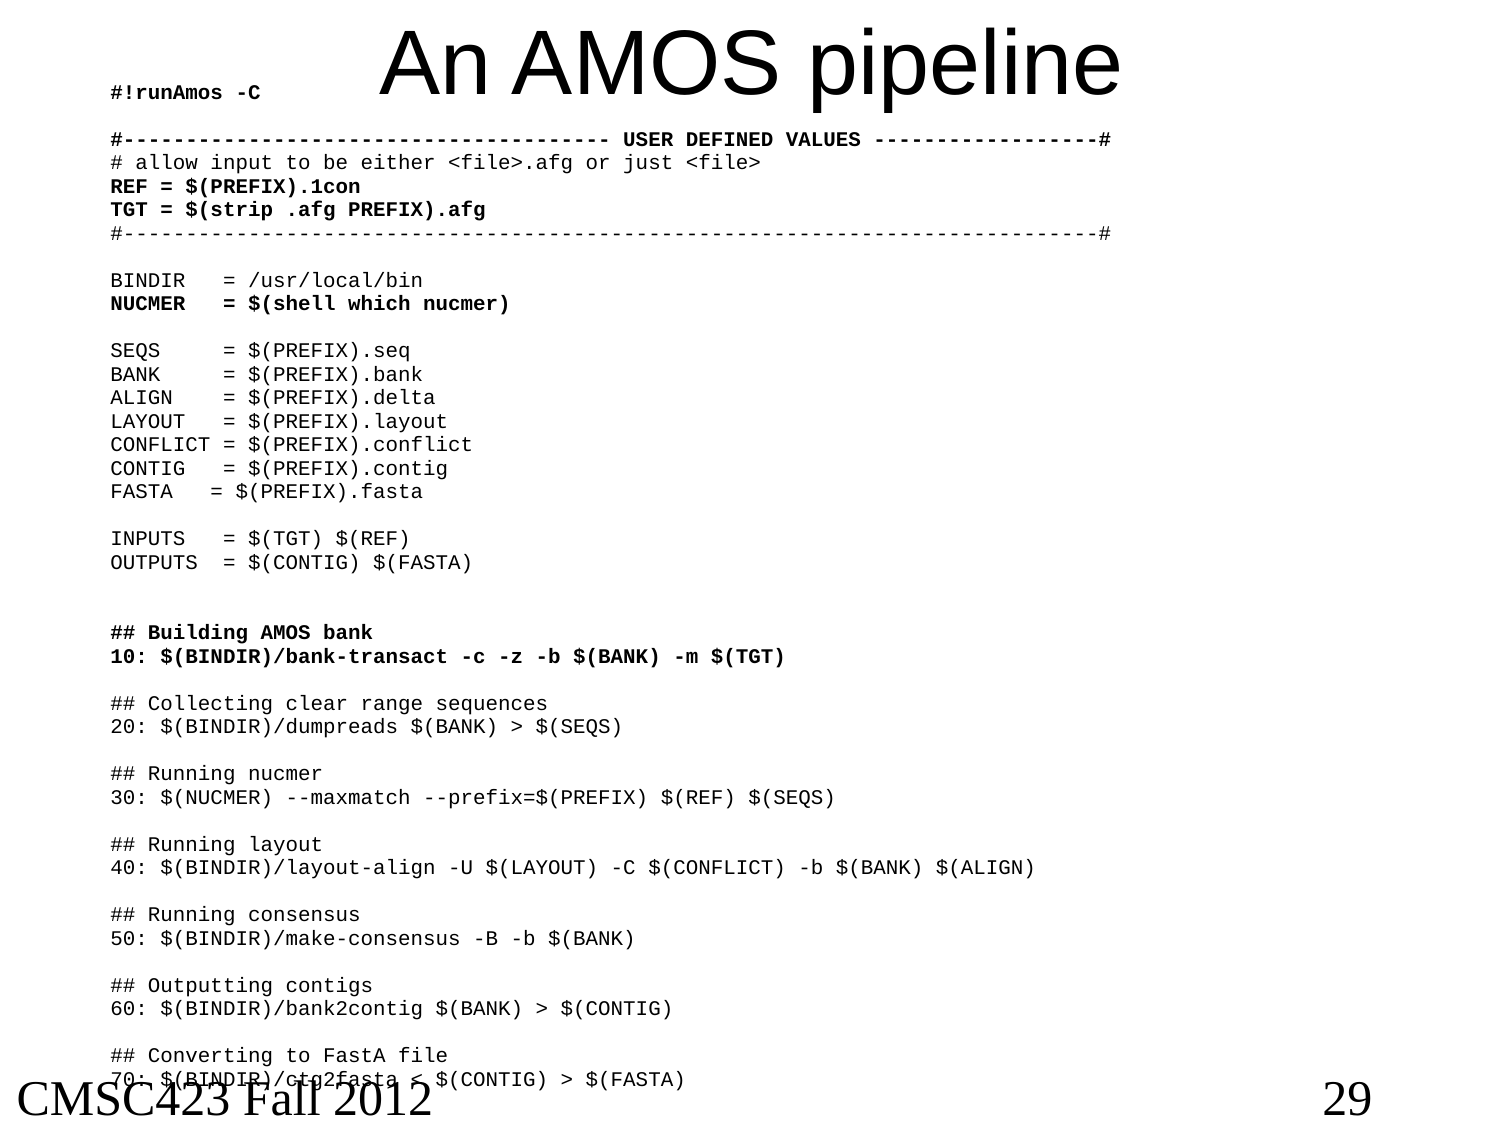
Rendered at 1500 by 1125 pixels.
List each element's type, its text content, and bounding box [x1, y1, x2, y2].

text_box #!runAmos -C #--------------------------------------- USER DEFINED VALUES ------------------# # allow input to be either <file>.afg or just <file> REF = $(PREFIX).1con TGT = $(strip .afg PREFIX).afg #------------------------------------------------------------------------------# BINDIR = /usr/local/bin NUCMER = $(shell which nucmer) SEQS = $(PREFIX).seq BANK = $(PREFIX).bank ALIGN = $(PREFIX).delta LAYOUT = $(PREFIX).layout CONFLICT = $(PREFIX).conflict CONTIG = $(PREFIX).contig FASTA = $(PREFIX).fasta INPUTS = $(TGT) $(REF) OUTPUTS = $(CONTIG) $(FASTA) ## Building AMOS bank 10: $(BINDIR)/bank-transact -c -z -b $(BANK) -m $(TGT) ## Collecting clear range sequences 20: $(BINDIR)/dumpreads $(BANK) > $(SEQS) ## Running nucmer 30: $(NUCMER) --maxmatch --prefix=$(PREFIX) $(REF) $(SEQS) ## Running layout 40: $(BINDIR)/layout-align -U $(LAYOUT) -C $(CONFLICT) -b $(BANK) $(ALIGN) ## Running consensus 50: $(BINDIR)/make-consensus -B -b $(BANK) ## Outputting contigs 60: $(BINDIR)/bank2contig $(BANK) > $(CONTIG) ## Converting to FastA file 70: $(BINDIR)/ctg2fasta < $(CONTIG) > $(FASTA) [75, 81, 1425, 1093]
title An AMOS pipeline [19, 9, 1485, 116]
